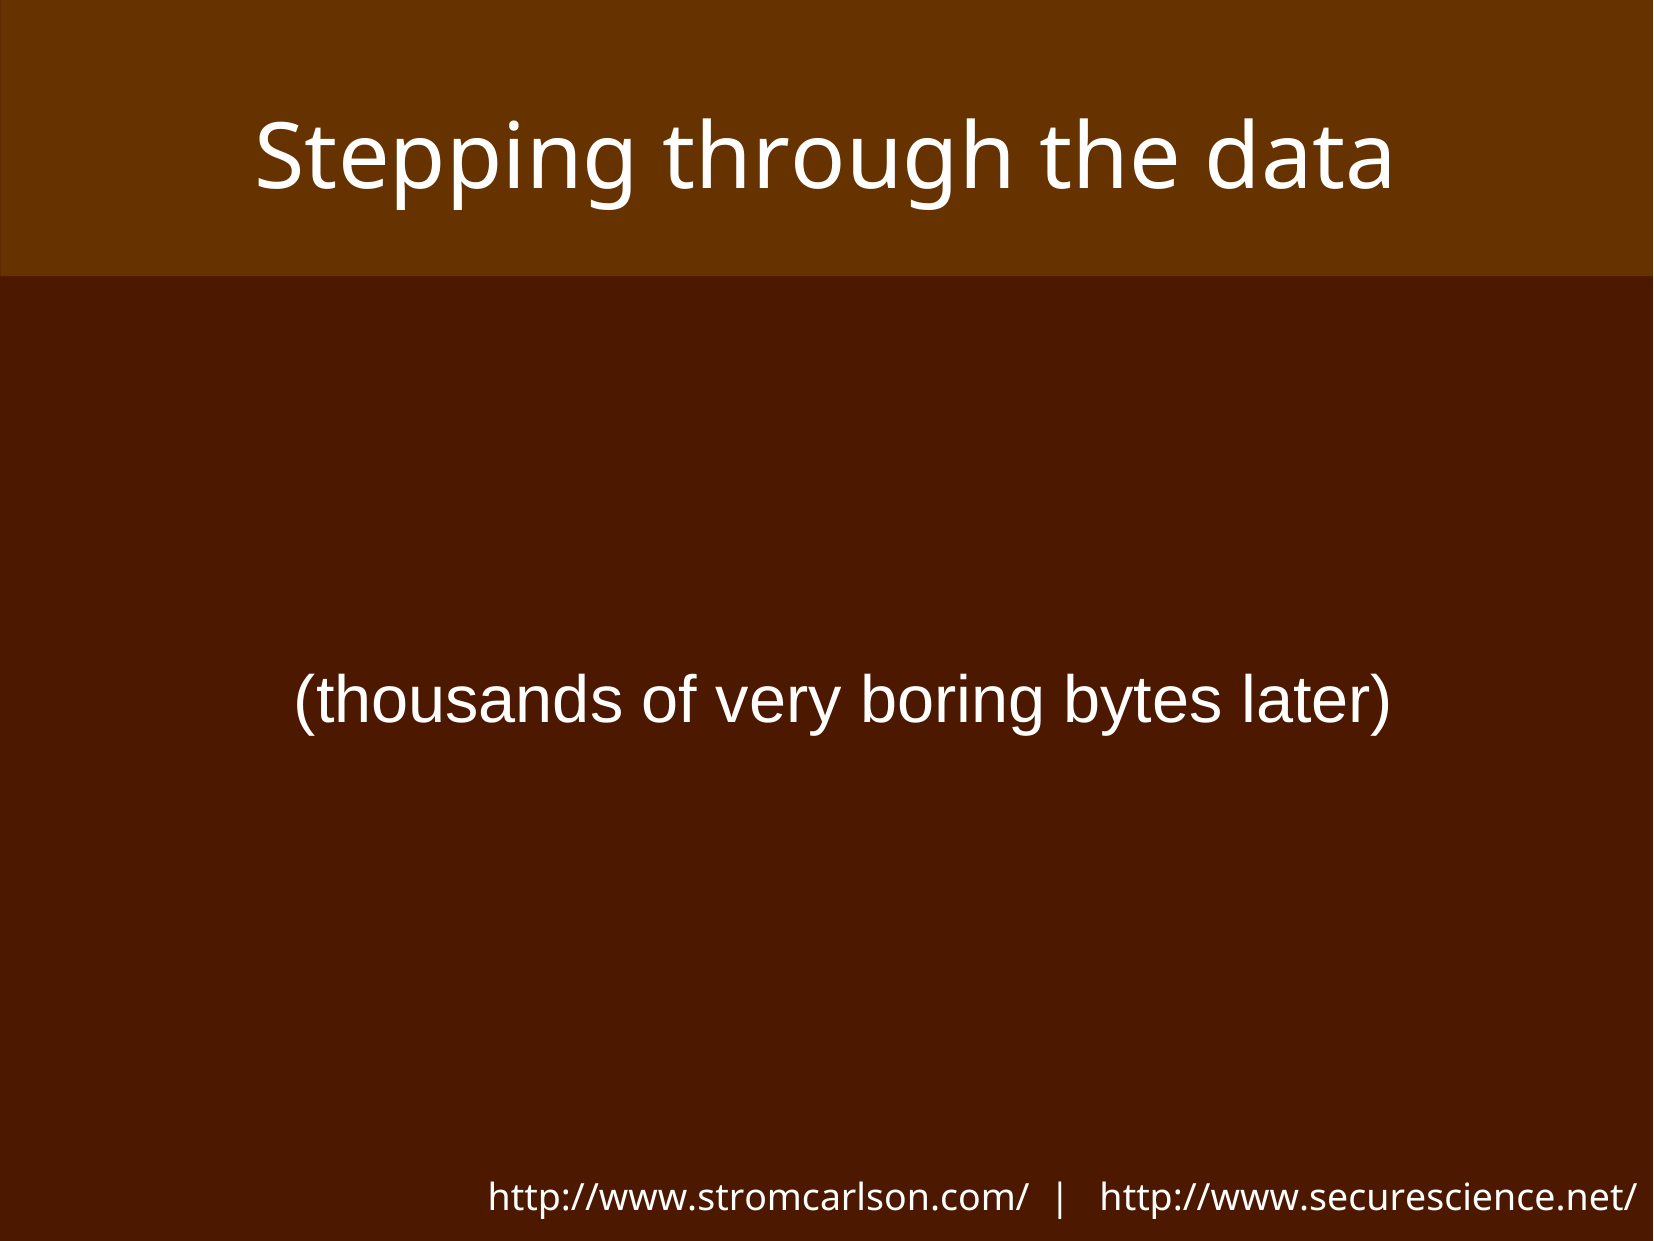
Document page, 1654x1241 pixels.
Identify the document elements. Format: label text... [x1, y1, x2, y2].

subtitle (thousands of very boring bytes later) [82, 290, 1571, 1109]
title Stepping through the data [82, 49, 1571, 257]
